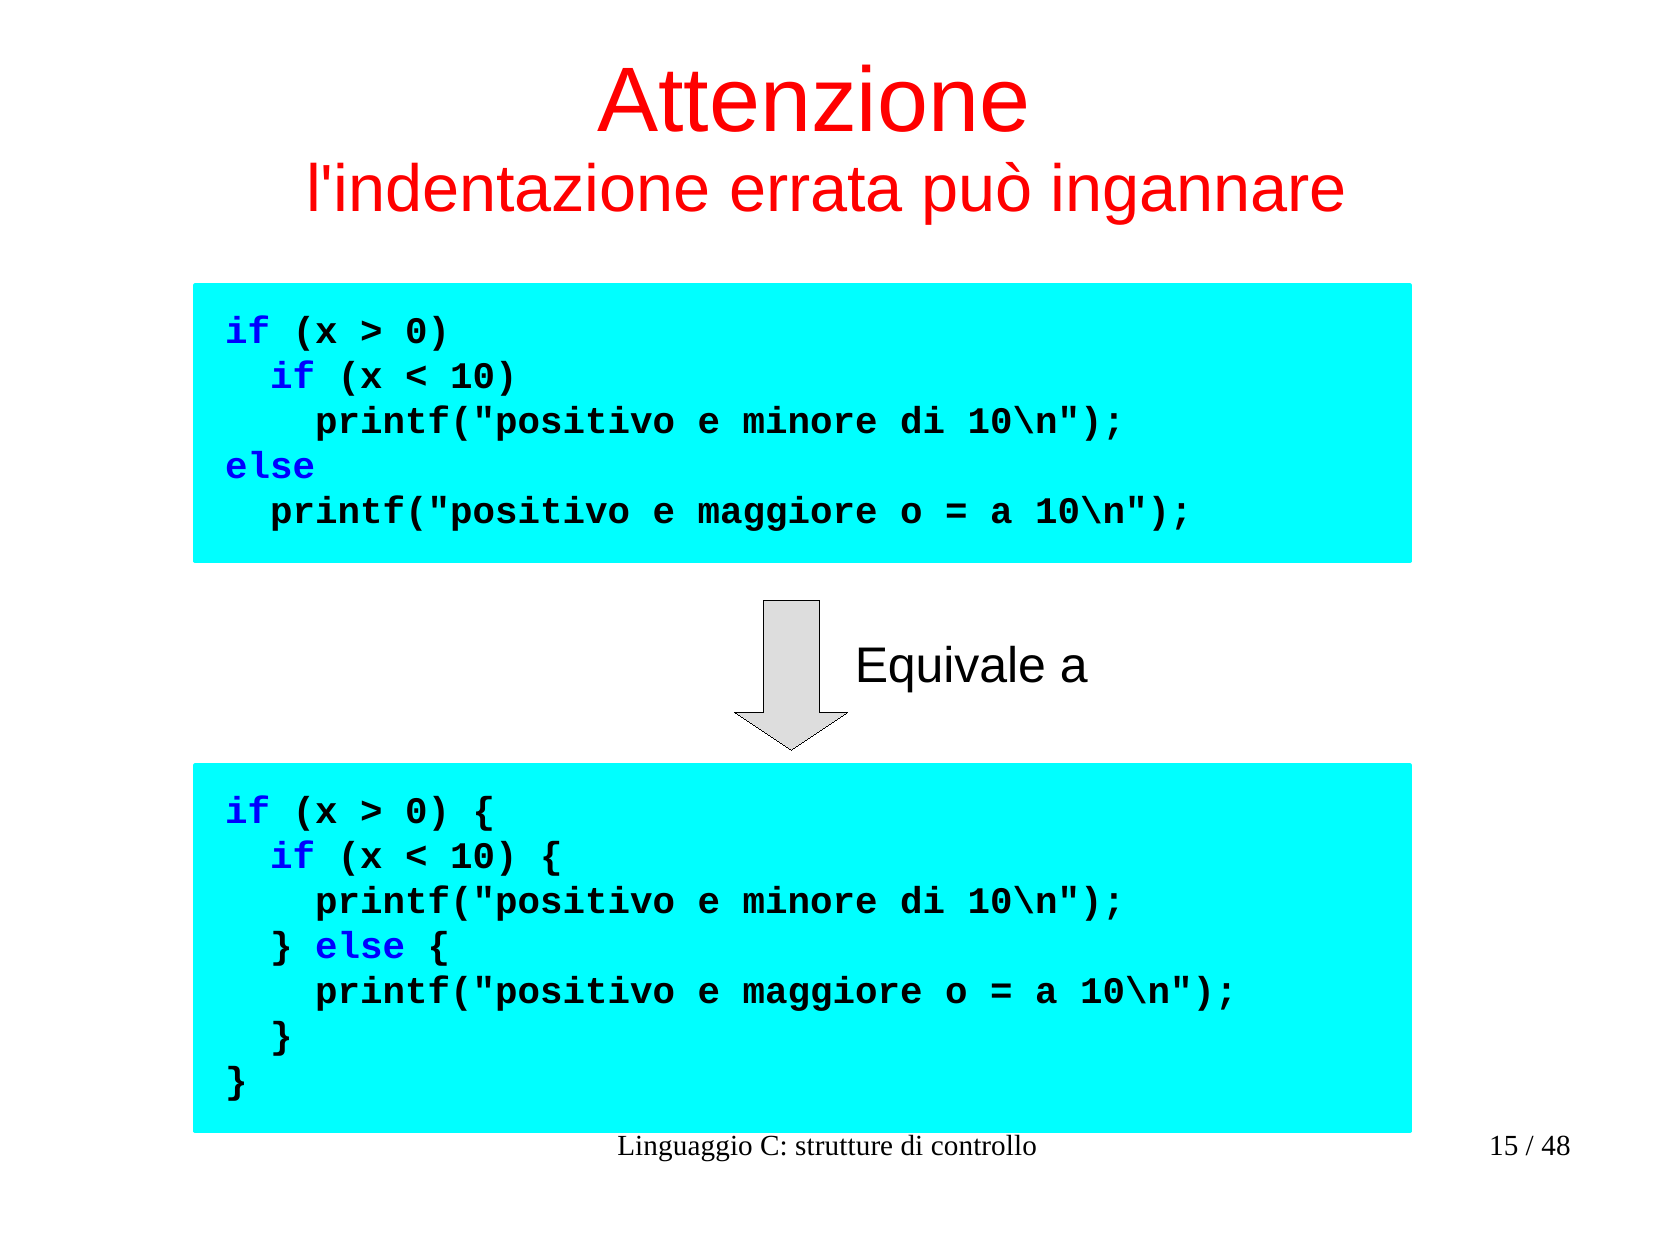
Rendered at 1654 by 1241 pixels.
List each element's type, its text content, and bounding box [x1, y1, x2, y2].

text_box [734, 600, 848, 751]
text_box if (x > 0) if (x < 10) printf("positivo e minore di 10\n"); else printf("positivo e maggiore o = a 10\n"); [195, 285, 1411, 562]
title Attenzione l'indentazione errata può ingannare [82, 48, 1571, 227]
text_box if (x > 0) { if (x < 10) { printf("positivo e minore di 10\n"); } else { printf("positivo e maggiore o = a 10\n"); } } [195, 765, 1411, 1132]
text_box Equivale a [840, 630, 1292, 702]
